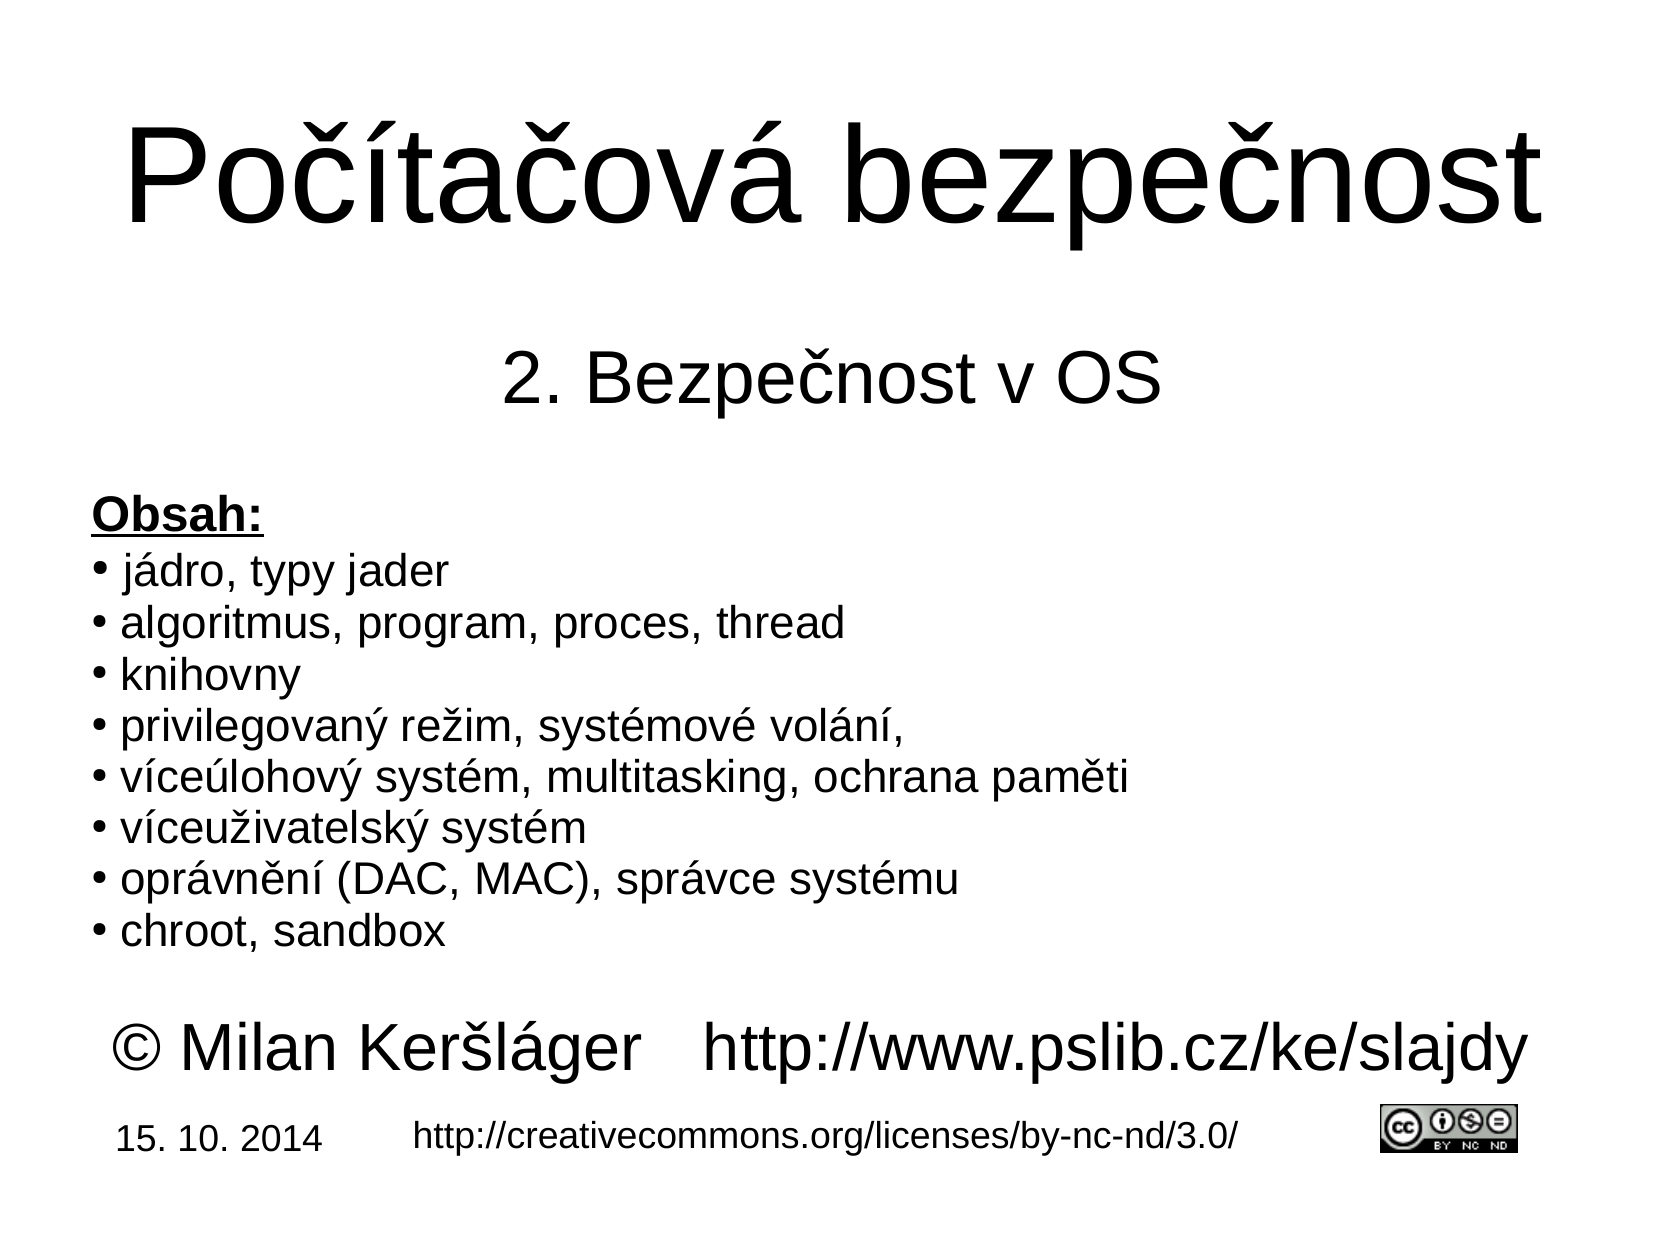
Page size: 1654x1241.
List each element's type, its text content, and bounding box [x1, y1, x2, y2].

list © Milan Keršláger http://www.pslib.cz/ke/slajdy [76, 1009, 1565, 1087]
text_box http://creativecommons.org/licenses/by-nc-nd/3.0/ [339, 1107, 1313, 1165]
text_box 15. 10. 2014 [100, 1110, 355, 1168]
title Počítačová bezpečnost 2. Bezpečnost v OS [88, 56, 1577, 461]
picture [1380, 1104, 1518, 1153]
text_box Obsah: jádro, typy jader algoritmus, program, proces, thread knihovny privilegovaný režim, systémové volání, víceúlohový systém, multitasking, ochrana paměti víceuživatelský systém oprávnění (DAC, MAC), správce systému chroot, sandbox [76, 478, 1583, 964]
